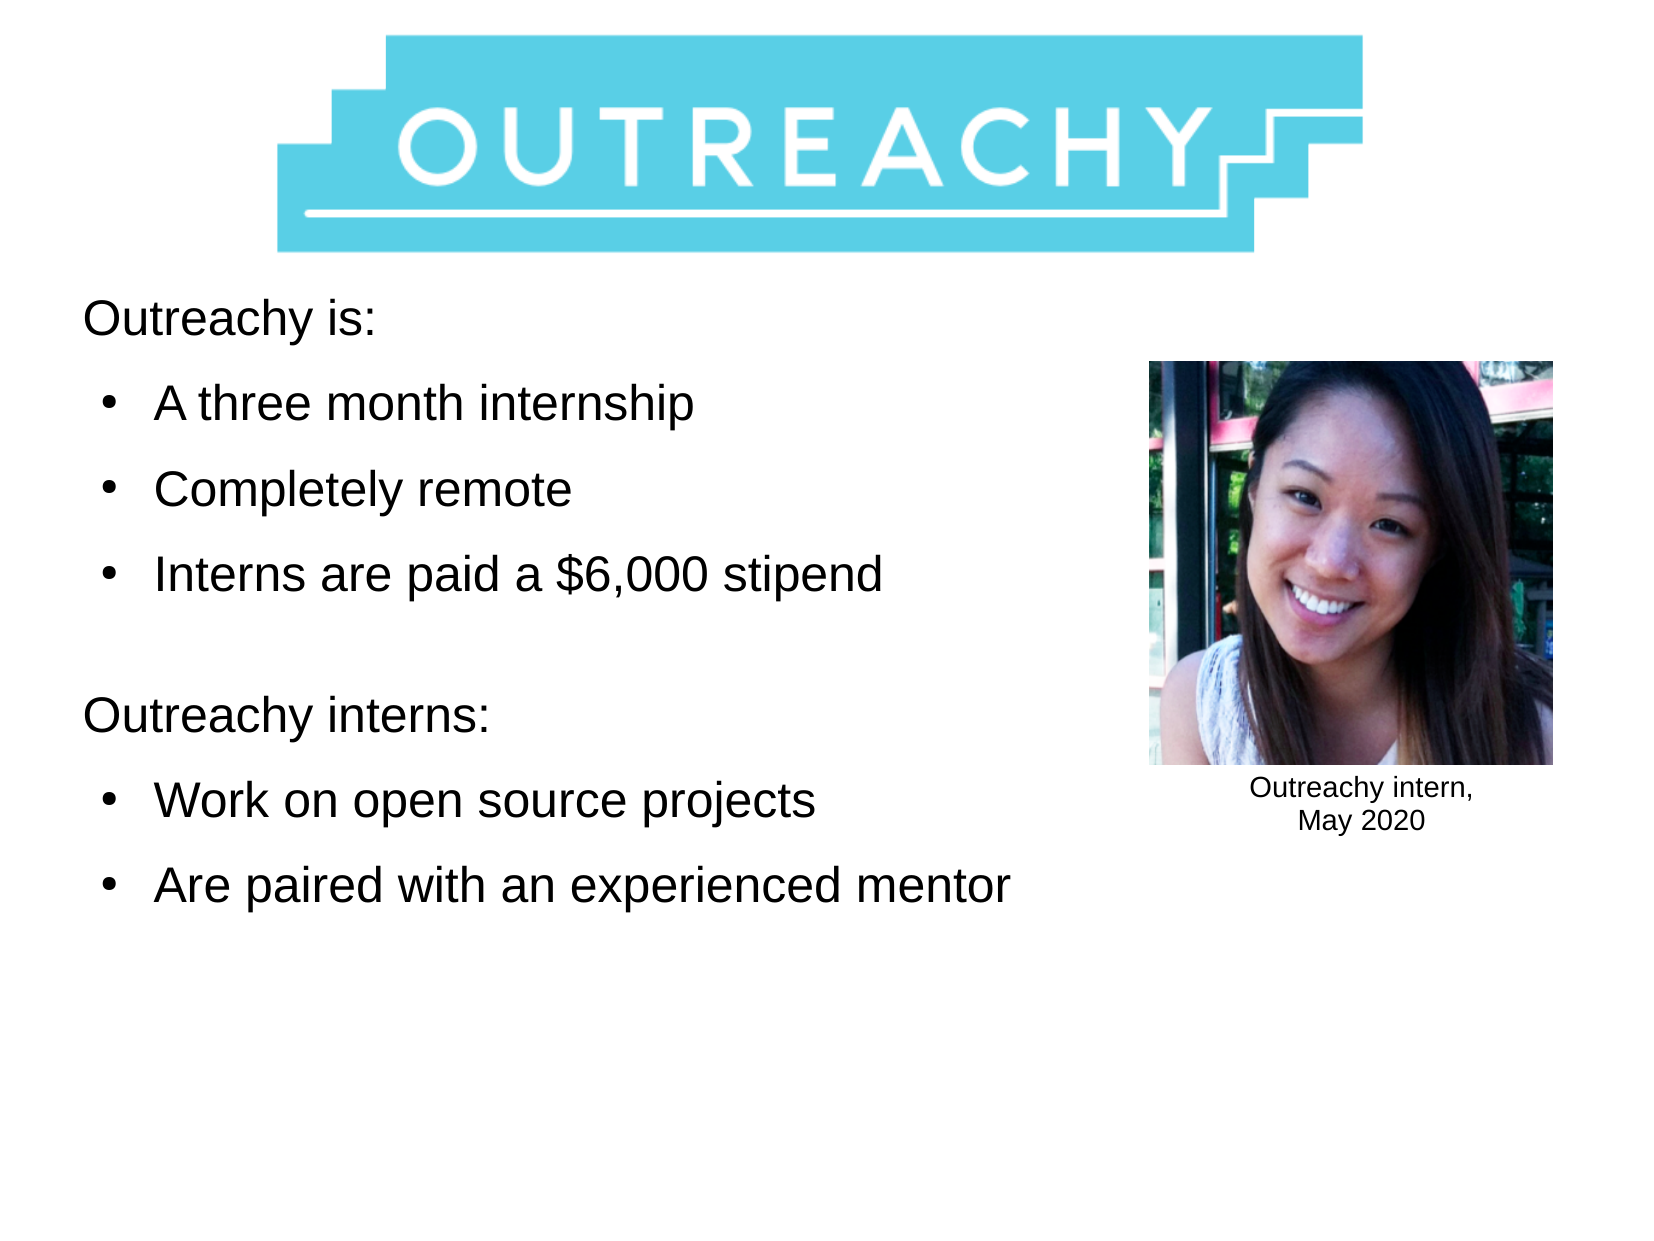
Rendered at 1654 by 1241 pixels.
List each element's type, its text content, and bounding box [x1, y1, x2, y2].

picture [1149, 361, 1553, 766]
picture [206, 15, 1447, 270]
text_box Outreachy intern, May 2020 [1151, 764, 1572, 845]
list Outreachy is: A three month internship Completely remote Interns are paid a $6,000 stipend Outreachy interns: Work on open source projects Are paired with an experienced mentor [82, 290, 1411, 1111]
